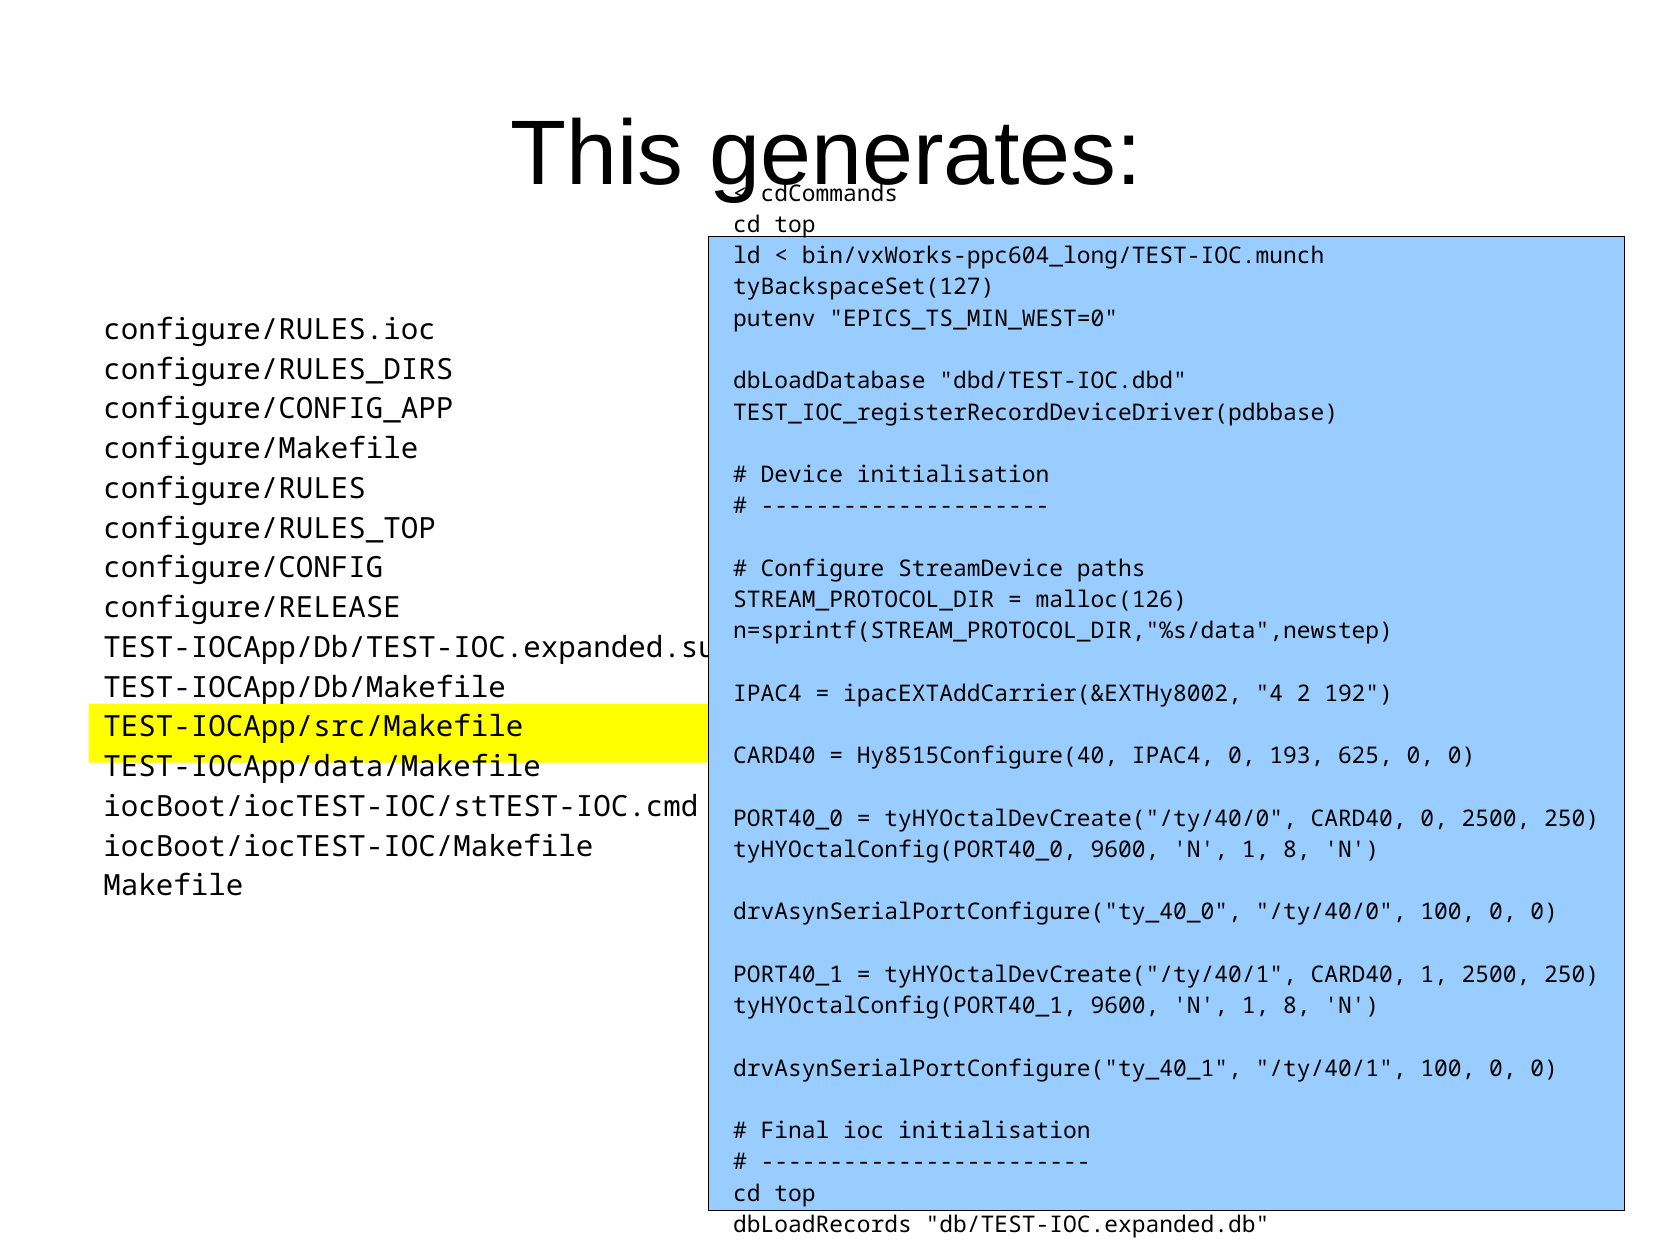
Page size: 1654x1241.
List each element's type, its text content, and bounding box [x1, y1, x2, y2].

text_box configure/RULES.ioc configure/RULES_DIRS configure/CONFIG_APP configure/Makefile configure/RULES configure/RULES_TOP configure/CONFIG configure/RELEASE TEST-IOCApp/Db/TEST-IOC.expanded.substitutions TEST-IOCApp/Db/Makefile TEST-IOCApp/src/Makefile TEST-IOCApp/data/Makefile iocBoot/iocTEST-IOC/stTEST-IOC.cmd iocBoot/iocTEST-IOC/Makefile Makefile [88, 300, 708, 857]
title This generates: [82, 49, 1571, 257]
text_box < cdCommands cd top ld < bin/vxWorks-ppc604_long/TEST-IOC.munch tyBackspaceSet(127) putenv "EPICS_TS_MIN_WEST=0" dbLoadDatabase "dbd/TEST-IOC.dbd" TEST_IOC_registerRecordDeviceDriver(pdbbase) # Device initialisation # --------------------- # Configure StreamDevice paths STREAM_PROTOCOL_DIR = malloc(126) n=sprintf(STREAM_PROTOCOL_DIR,"%s/data",newstep) IPAC4 = ipacEXTAddCarrier(&EXTHy8002, "4 2 192") CARD40 = Hy8515Configure(40, IPAC4, 0, 193, 625, 0, 0) PORT40_0 = tyHYOctalDevCreate("/ty/40/0", CARD40, 0, 2500, 250) tyHYOctalConfig(PORT40_0, 9600, 'N', 1, 8, 'N') drvAsynSerialPortConfigure("ty_40_0", "/ty/40/0", 100, 0, 0) PORT40_1 = tyHYOctalDevCreate("/ty/40/1", CARD40, 1, 2500, 250) tyHYOctalConfig(PORT40_1, 9600, 'N', 1, 8, 'N') drvAsynSerialPortConfigure("ty_40_1", "/ty/40/1", 100, 0, 0) # Final ioc initialisation # ------------------------ cd top dbLoadRecords "db/TEST-IOC.expanded.db" iocInit [708, 236, 1625, 1211]
